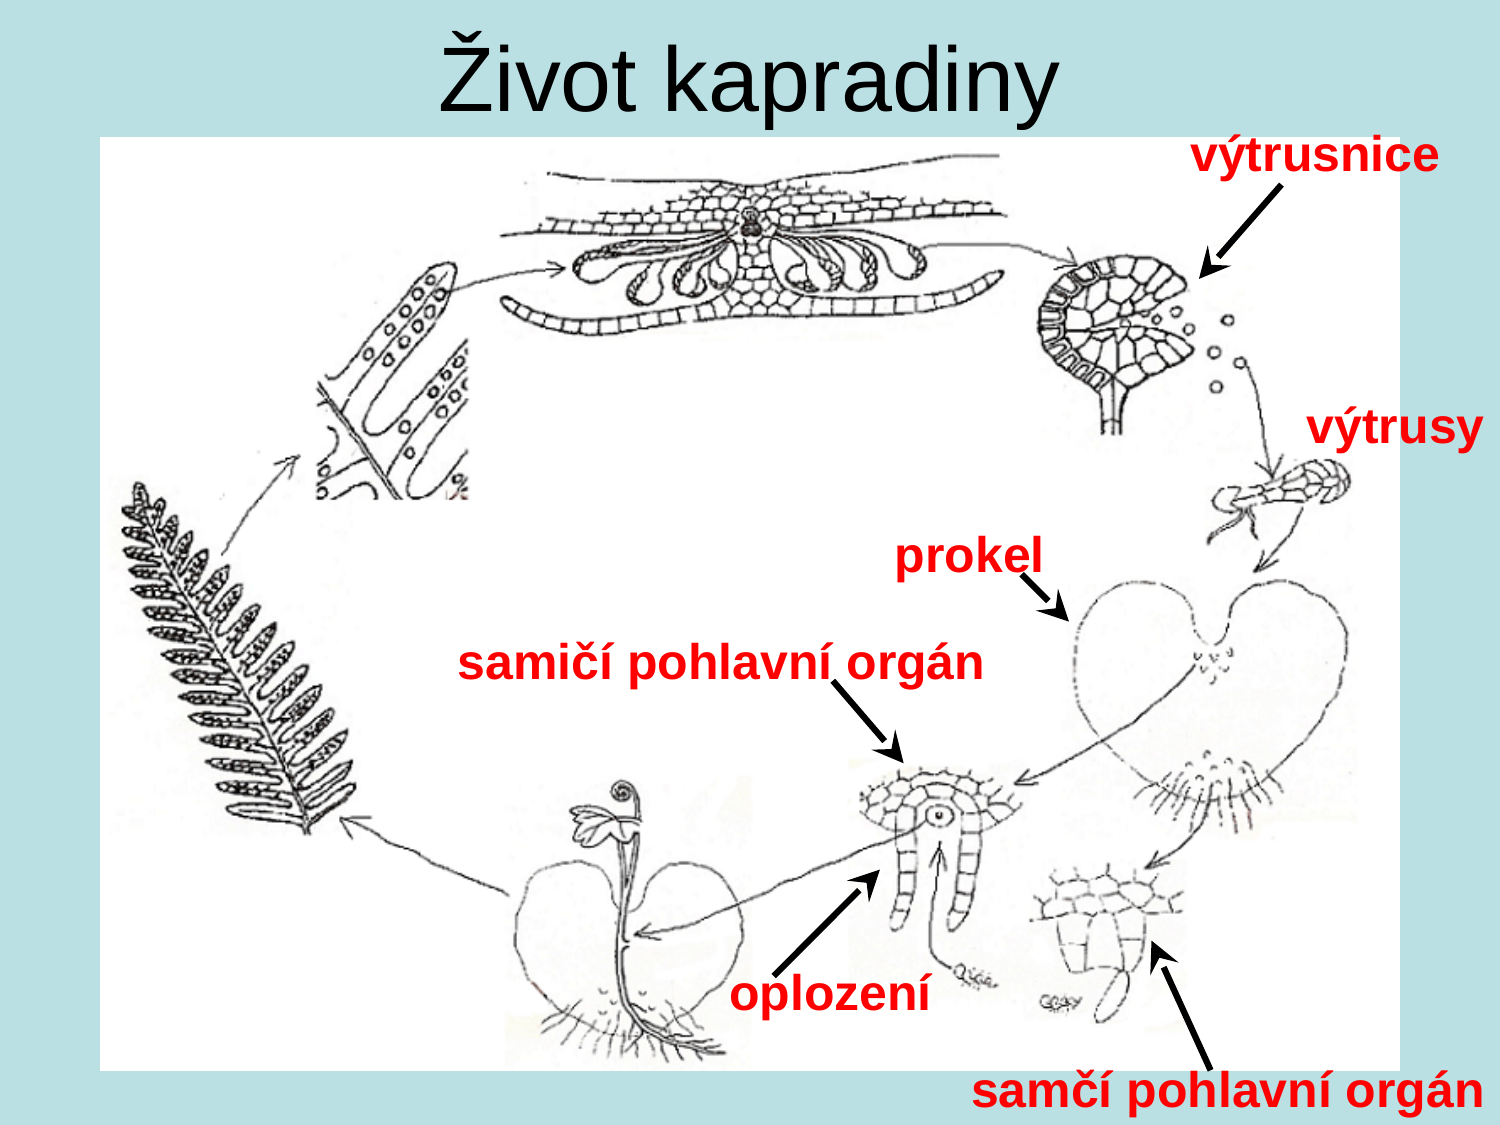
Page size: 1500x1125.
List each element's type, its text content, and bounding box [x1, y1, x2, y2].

text_box výtrusy [1292, 385, 1500, 461]
picture [100, 137, 1400, 1071]
text_box prokel [880, 515, 1060, 591]
text_box výtrusnice [1175, 113, 1456, 189]
text_box samčí pohlavní orgán [956, 1049, 1500, 1125]
text_box oplození [714, 952, 948, 1028]
text_box samičí pohlavní orgán [442, 621, 1001, 698]
title Život kapradiny [75, 0, 1426, 149]
